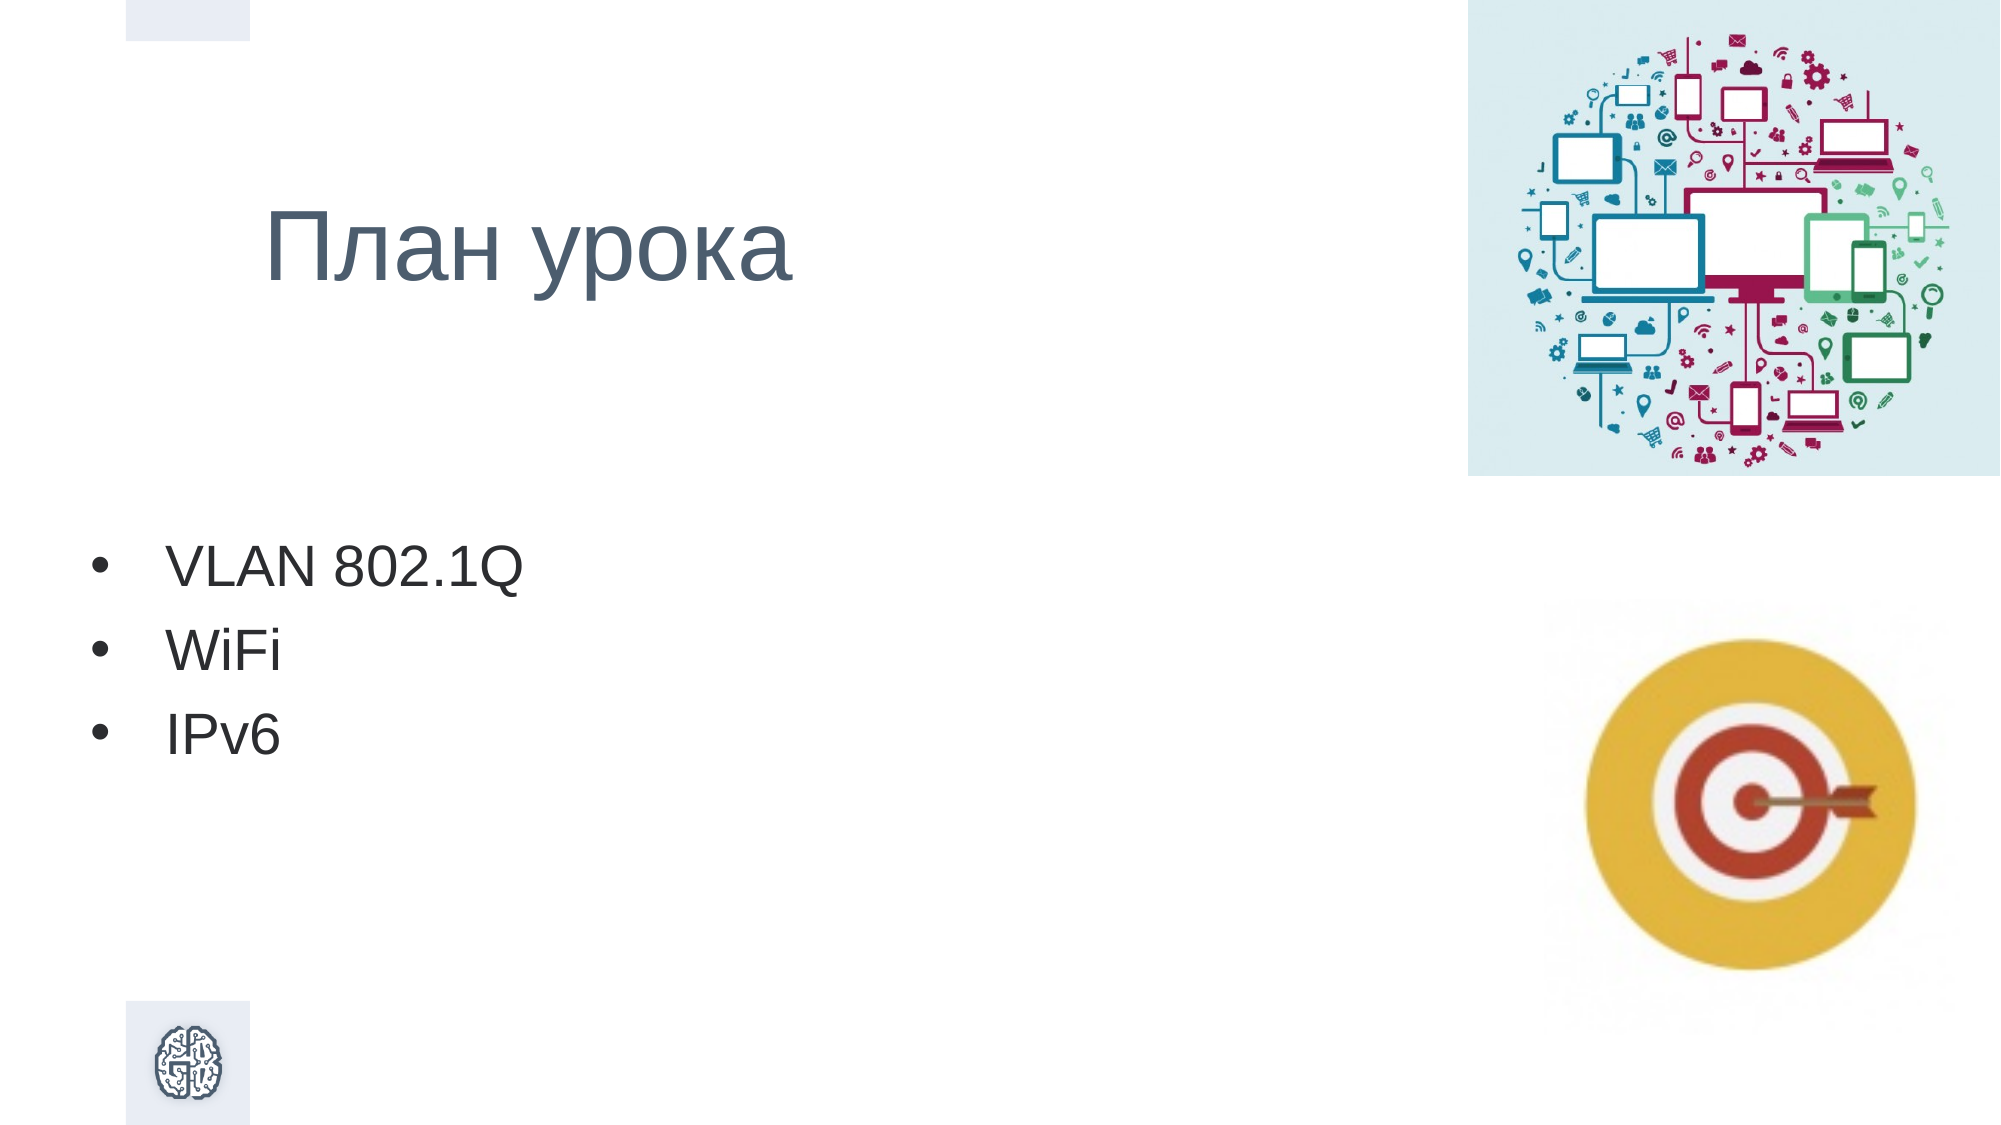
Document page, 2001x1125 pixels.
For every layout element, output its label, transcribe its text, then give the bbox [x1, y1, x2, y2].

picture [144, 1016, 232, 1110]
picture [1544, 599, 1960, 1035]
title План урока [248, 124, 1468, 372]
picture [1468, 0, 2000, 476]
list VLAN 802.1Q WiFi IPv6 [75, 372, 1469, 931]
